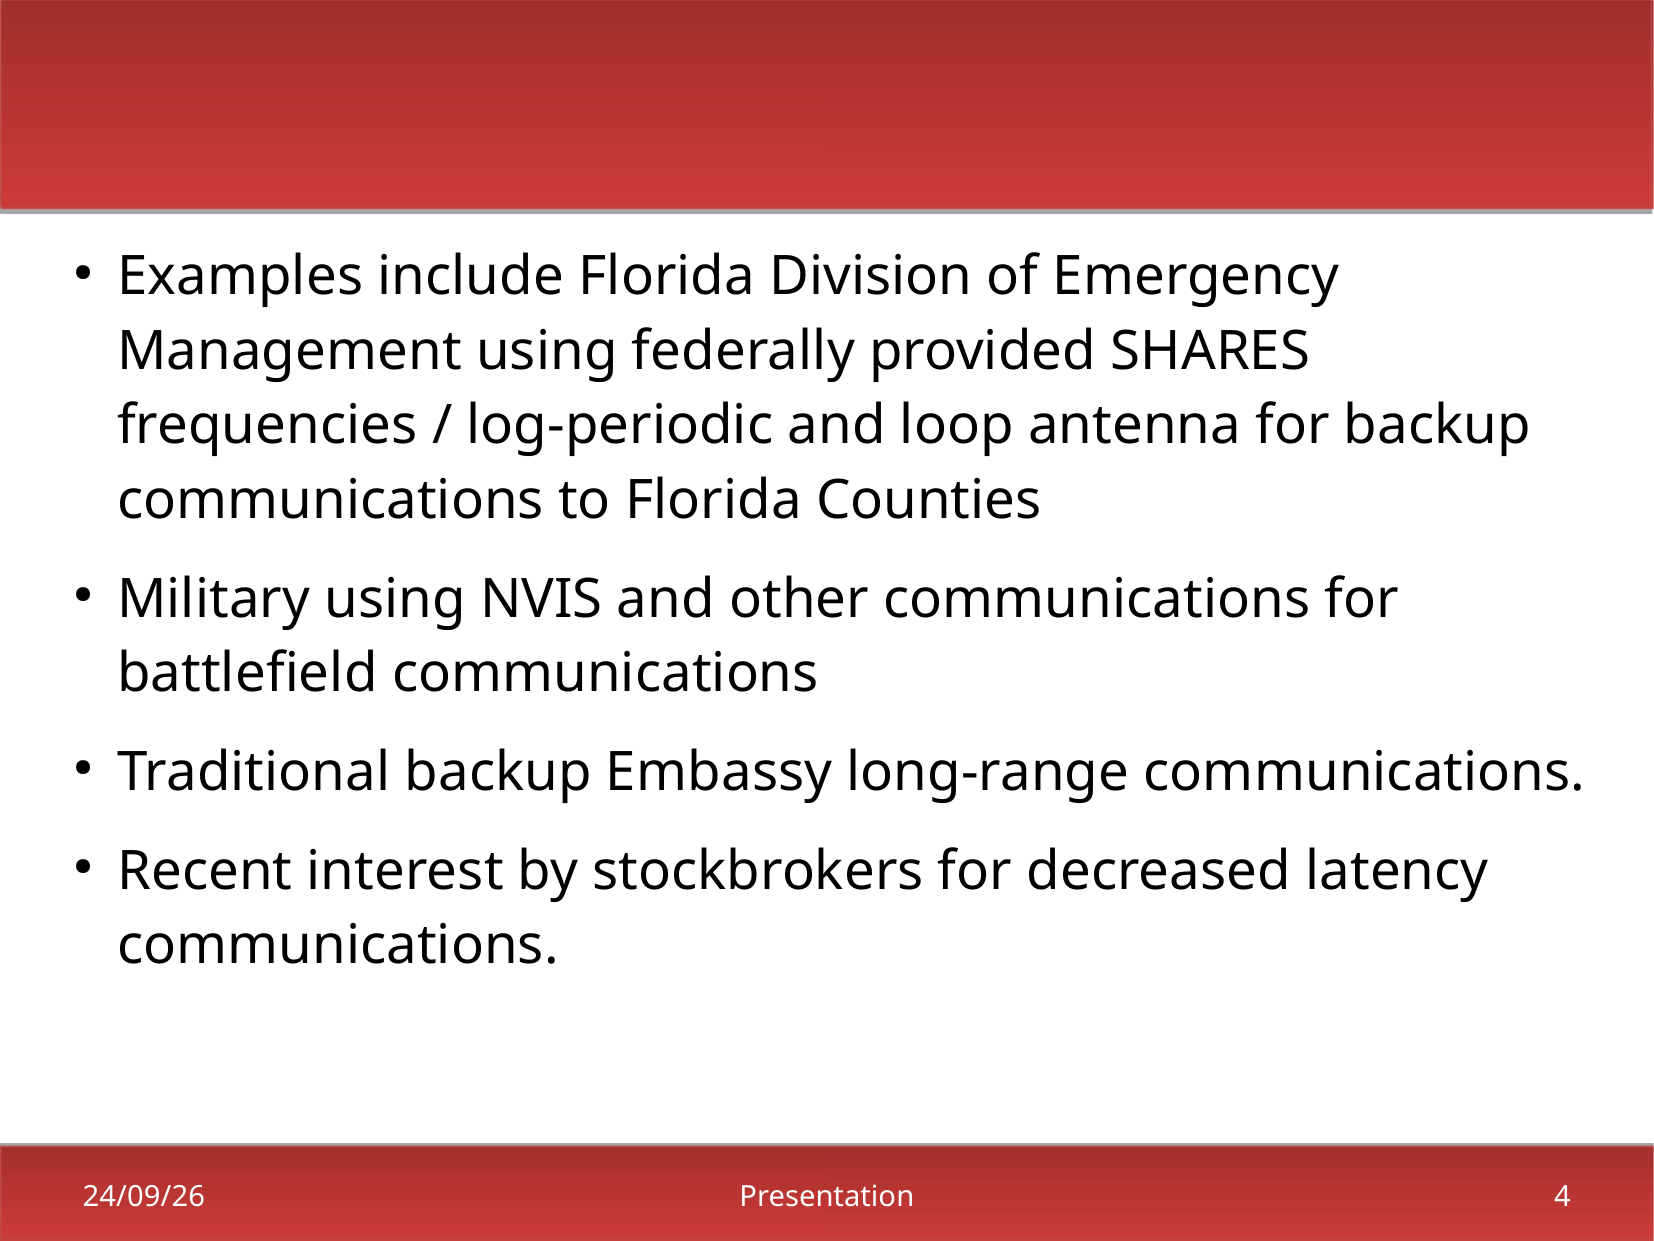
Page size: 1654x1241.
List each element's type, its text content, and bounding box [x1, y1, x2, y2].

picture [0, 0, 1654, 214]
list Examples include Florida Division of Emergency Management using federally provided SHARES frequencies / log-periodic and loop antenna for backup communications to Florida Counties Military using NVIS and other communications for battlefield communications Traditional backup Embassy long-range communications. Recent interest by stockbrokers for decreased latency communications. [59, 236, 1595, 1055]
picture [0, 1143, 1654, 1241]
